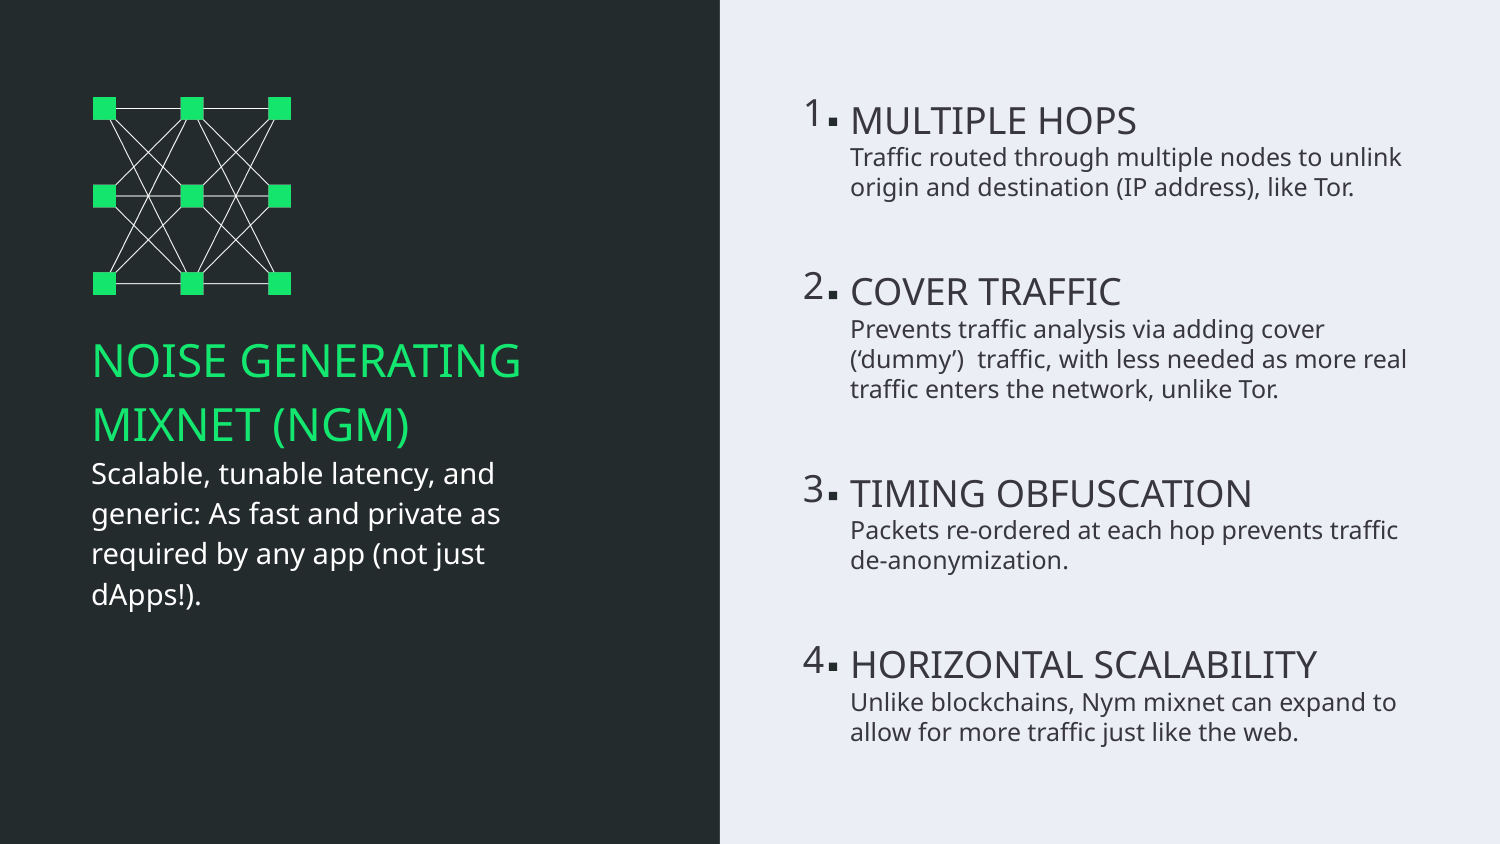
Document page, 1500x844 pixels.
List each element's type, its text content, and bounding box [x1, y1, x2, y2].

text_box MULTIPLE HOPS Traffic routed through multiple nodes to unlink origin and destination (IP address), like Tor. COVER TRAFFIC Prevents traffic analysis via adding cover (‘dummy’) traffic, with less needed as more real traffic enters the network, unlike Tor. TIMING OBFUSCATION Packets re-ordered at each hop prevents traffic de-anonymization. HORIZONTAL SCALABILITY Unlike blockchains, Nym mixnet can expand to allow for more traffic just like the web. [850, 90, 1413, 747]
text_box 1 [802, 89, 843, 143]
picture [93, 97, 291, 295]
text_box [719, 0, 1500, 844]
text_box NOISE GENERATING MIXNET (NGM) Scalable, tunable latency, and generic: As fast and private as required by any app (not just dApps!). [90, 323, 599, 611]
text_box 4 [802, 635, 843, 690]
text_box 3 [802, 464, 843, 518]
text_box 2 [802, 261, 843, 315]
